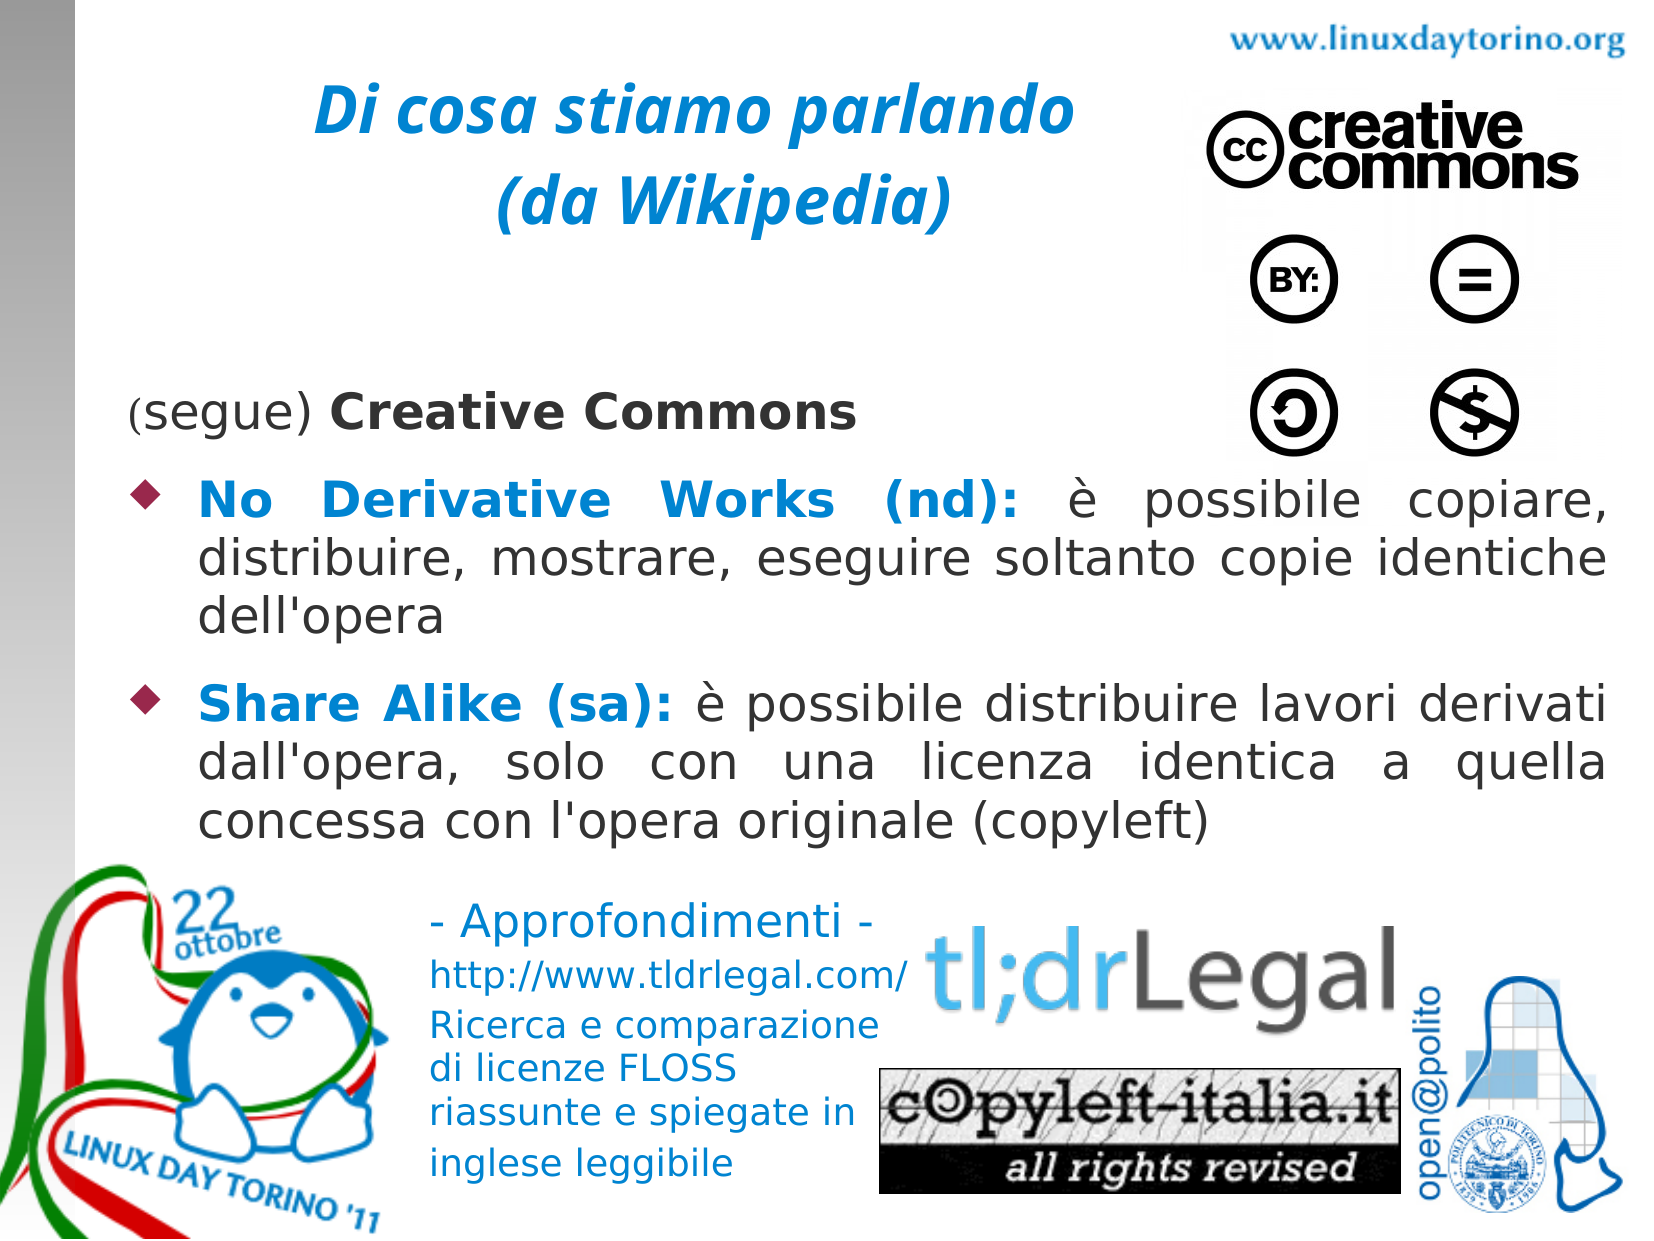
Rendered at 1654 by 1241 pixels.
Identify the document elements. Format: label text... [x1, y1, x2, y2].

list (segue) Creative Commons No Derivative Works (nd): è possibile copiare, distribuire, mostrare, eseguire soltanto copie identiche dell'opera Share Alike (sa): è possibile distribuire lavori derivati dall'opera, solo con una licenza identica a quella concessa con l'opera originale (copyleft) [115, 383, 1610, 850]
title Di cosa stiamo parlando (da Wikipedia) [121, 49, 1269, 257]
picture [0, 0, 1654, 1241]
list - Approfondimenti - http://www.tldrlegal.com/ Ricerca e comparazione di licenze FLOSS riassunte e spiegate in inglese leggibile [428, 895, 919, 1188]
